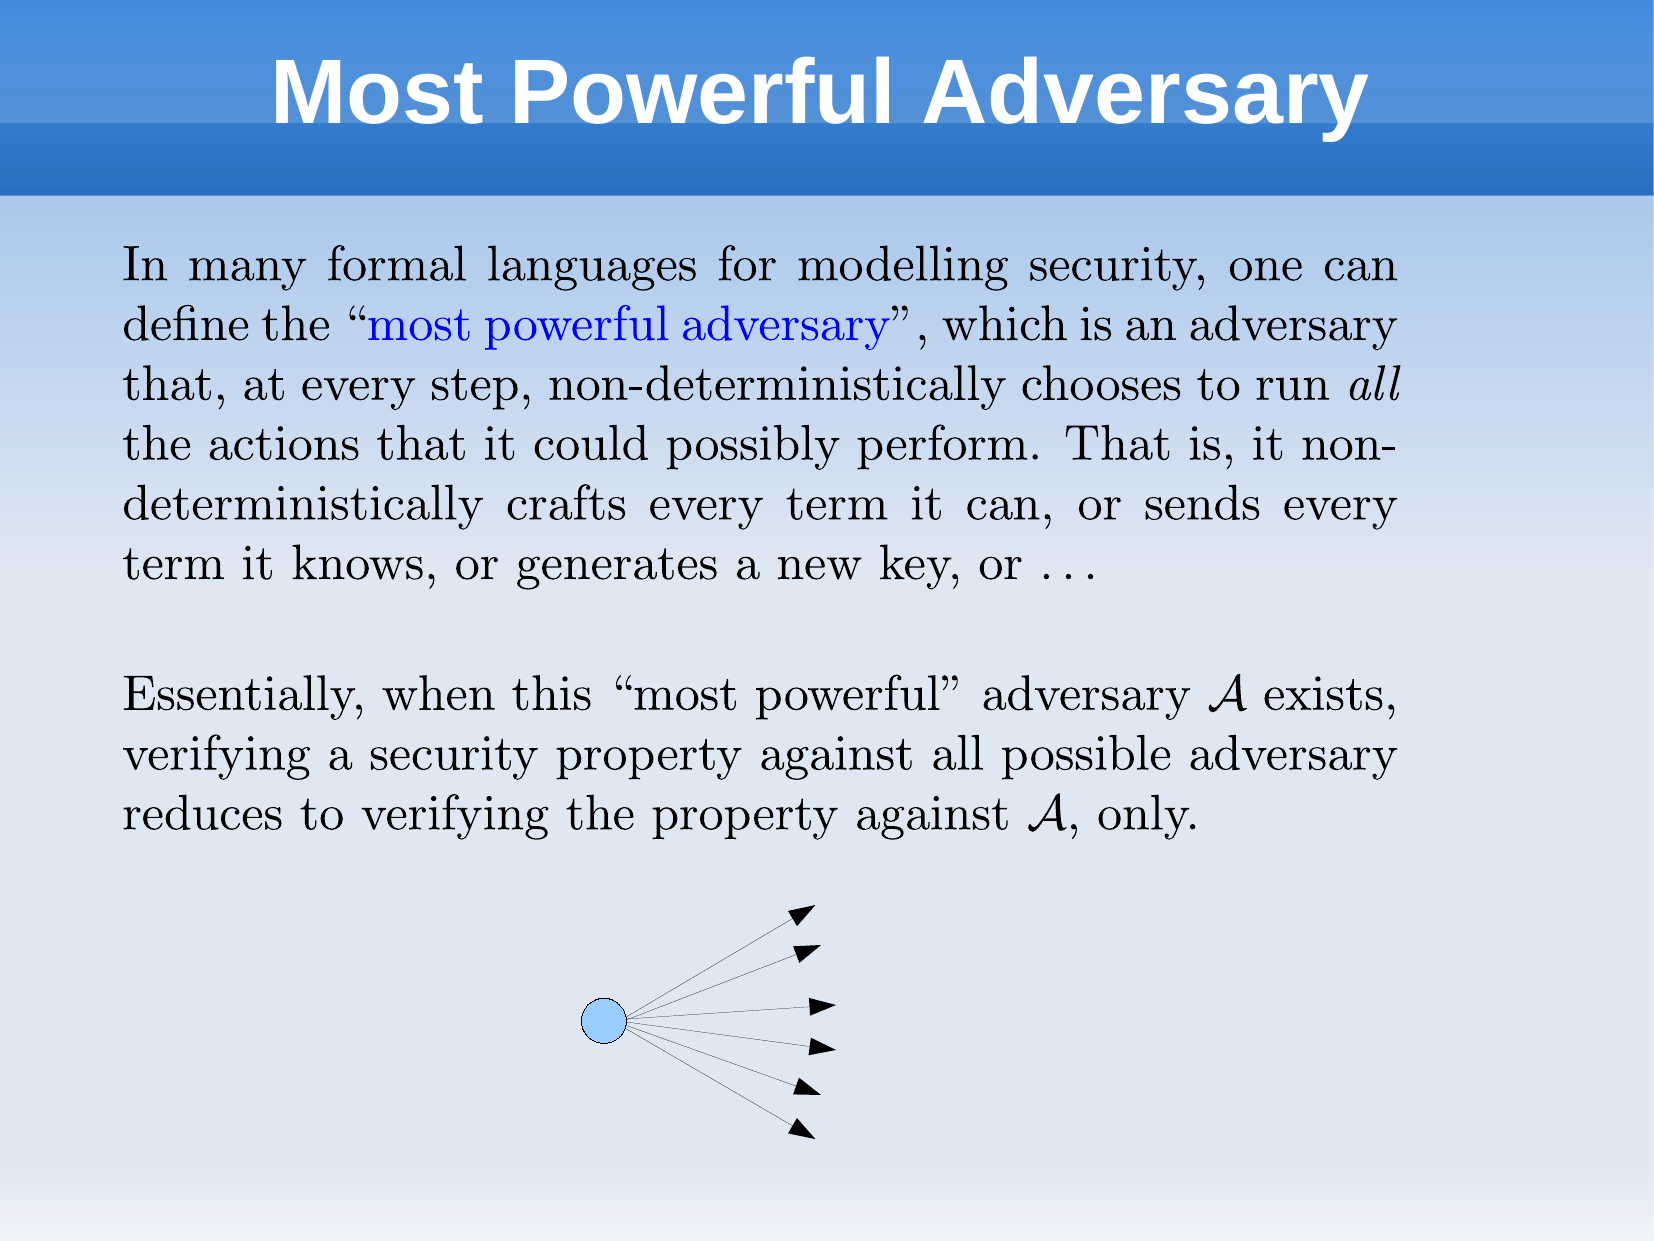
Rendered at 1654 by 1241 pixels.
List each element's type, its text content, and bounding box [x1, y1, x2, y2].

title Most Powerful Adversary [76, 0, 1565, 188]
picture [0, 0, 1654, 1241]
text_box [122, 245, 1404, 840]
text_box [581, 998, 627, 1044]
